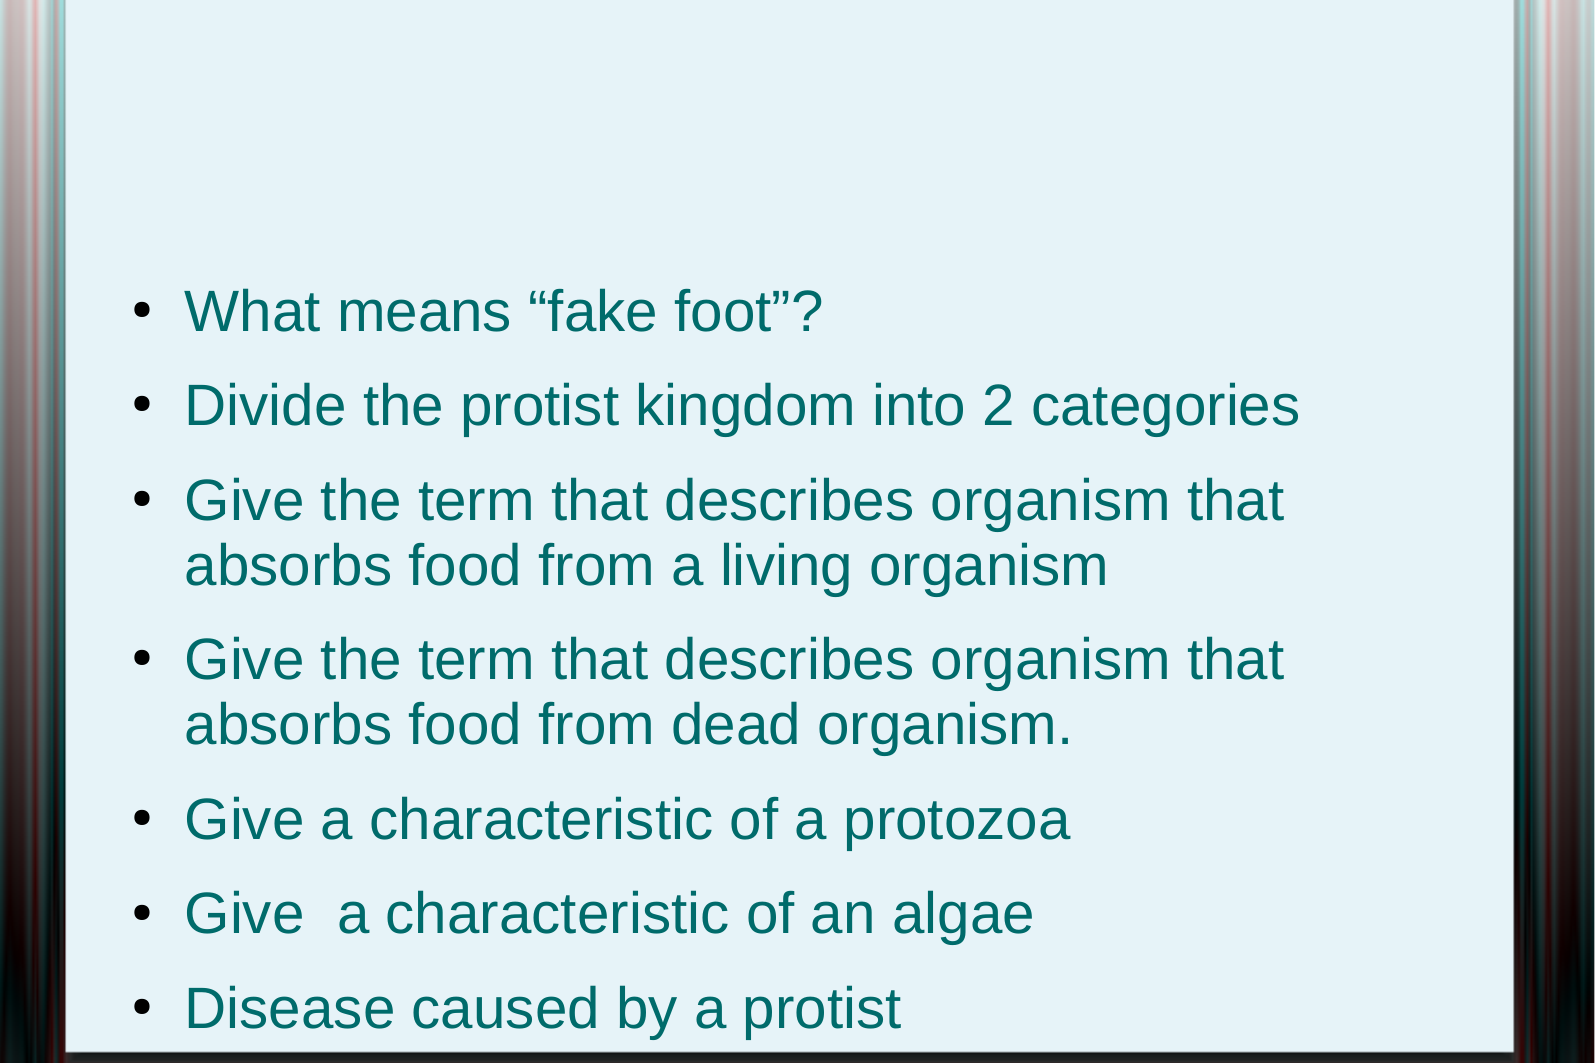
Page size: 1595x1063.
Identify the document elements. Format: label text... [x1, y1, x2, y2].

list What means “fake foot”? Divide the protist kingdom into 2 categories Give the term that describes organism that absorbs food from a living organism Give the term that describes organism that absorbs food from dead organism. Give a characteristic of a protozoa Give a characteristic of an algae Disease caused by a protist [113, 278, 1453, 1063]
picture [0, 0, 1595, 1063]
